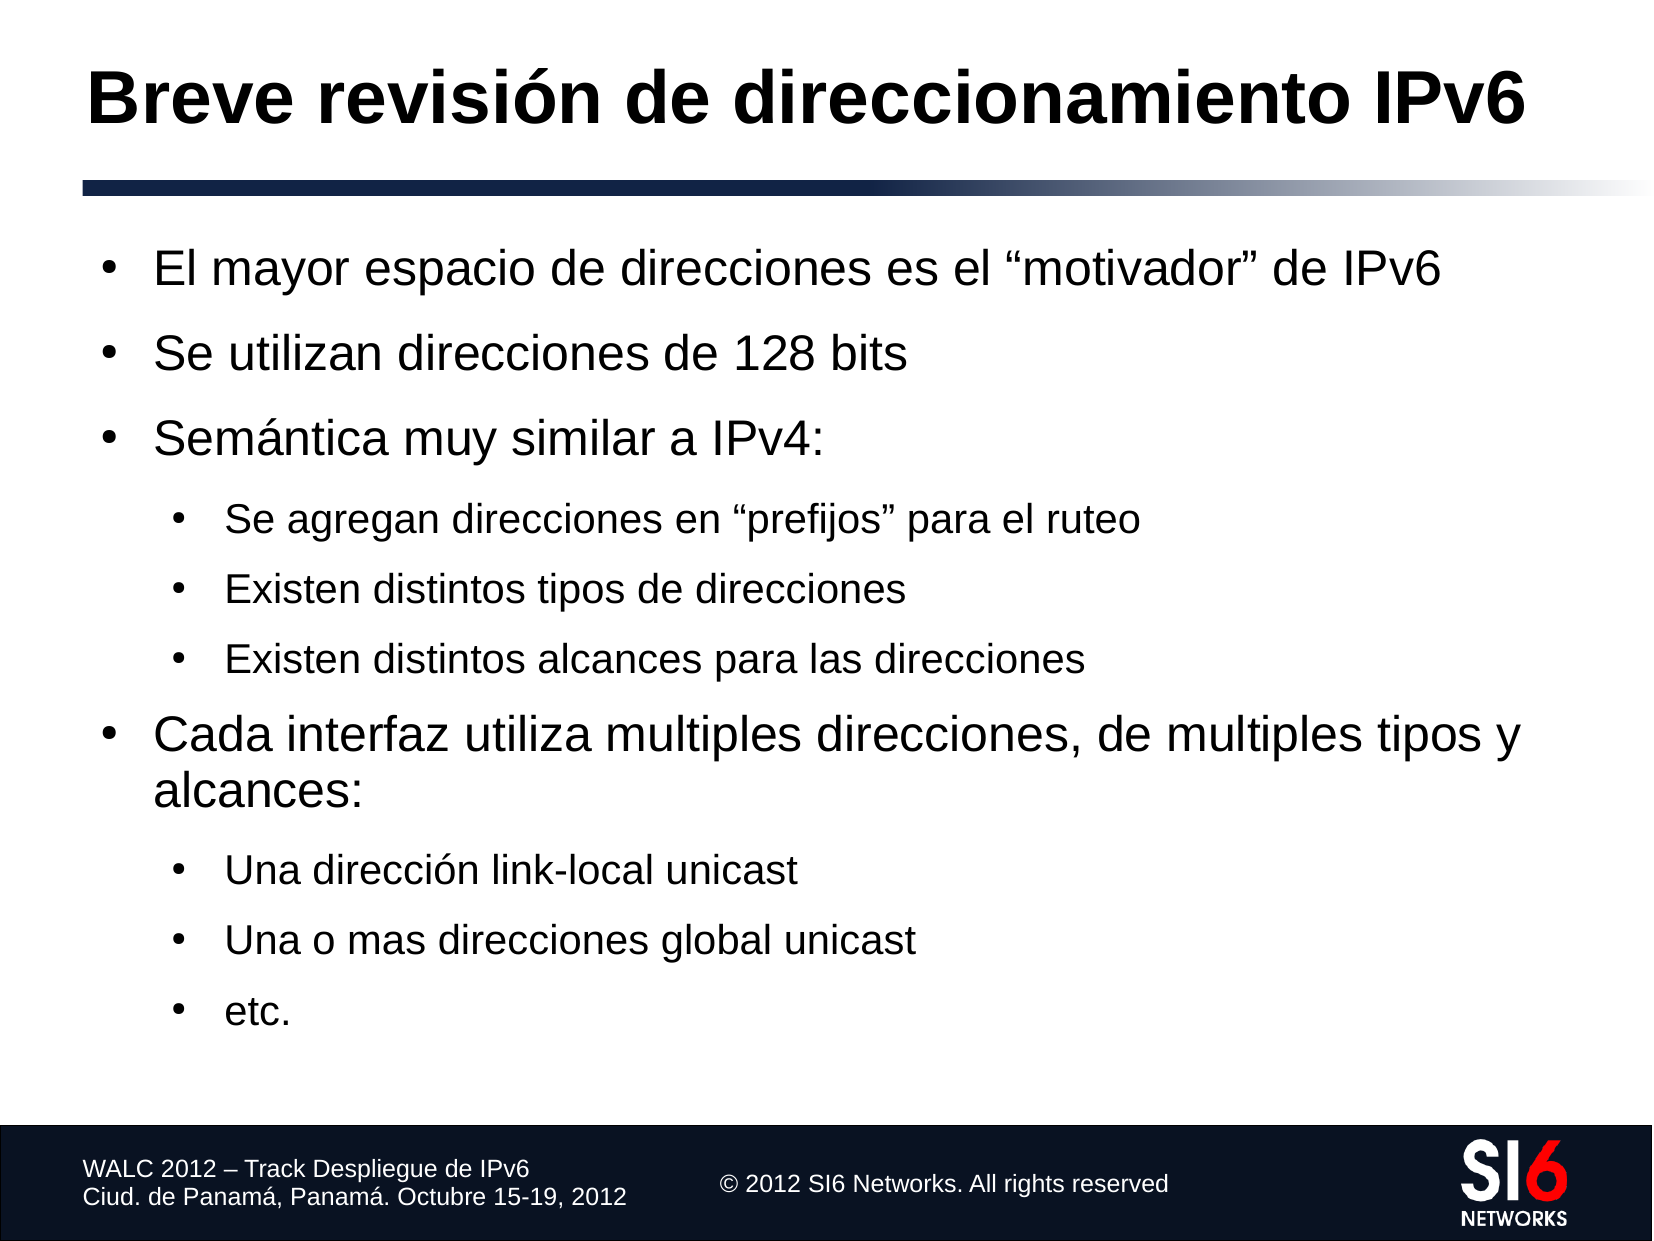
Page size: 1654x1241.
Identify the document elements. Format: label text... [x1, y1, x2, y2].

title Breve revisión de direccionamiento IPv6 [86, 30, 1576, 166]
list El mayor espacio de direcciones es el “motivador” de IPv6 Se utilizan direcciones de 128 bits Semántica muy similar a IPv4: Se agregan direcciones en “prefijos” para el ruteo Existen distintos tipos de direcciones Existen distintos alcances para las direcciones Cada interfaz utiliza multiples direcciones, de multiples tipos y alcances: Una dirección link-local unicast Una o mas direcciones global unicast etc. [82, 240, 1571, 1059]
picture [1461, 1139, 1567, 1226]
